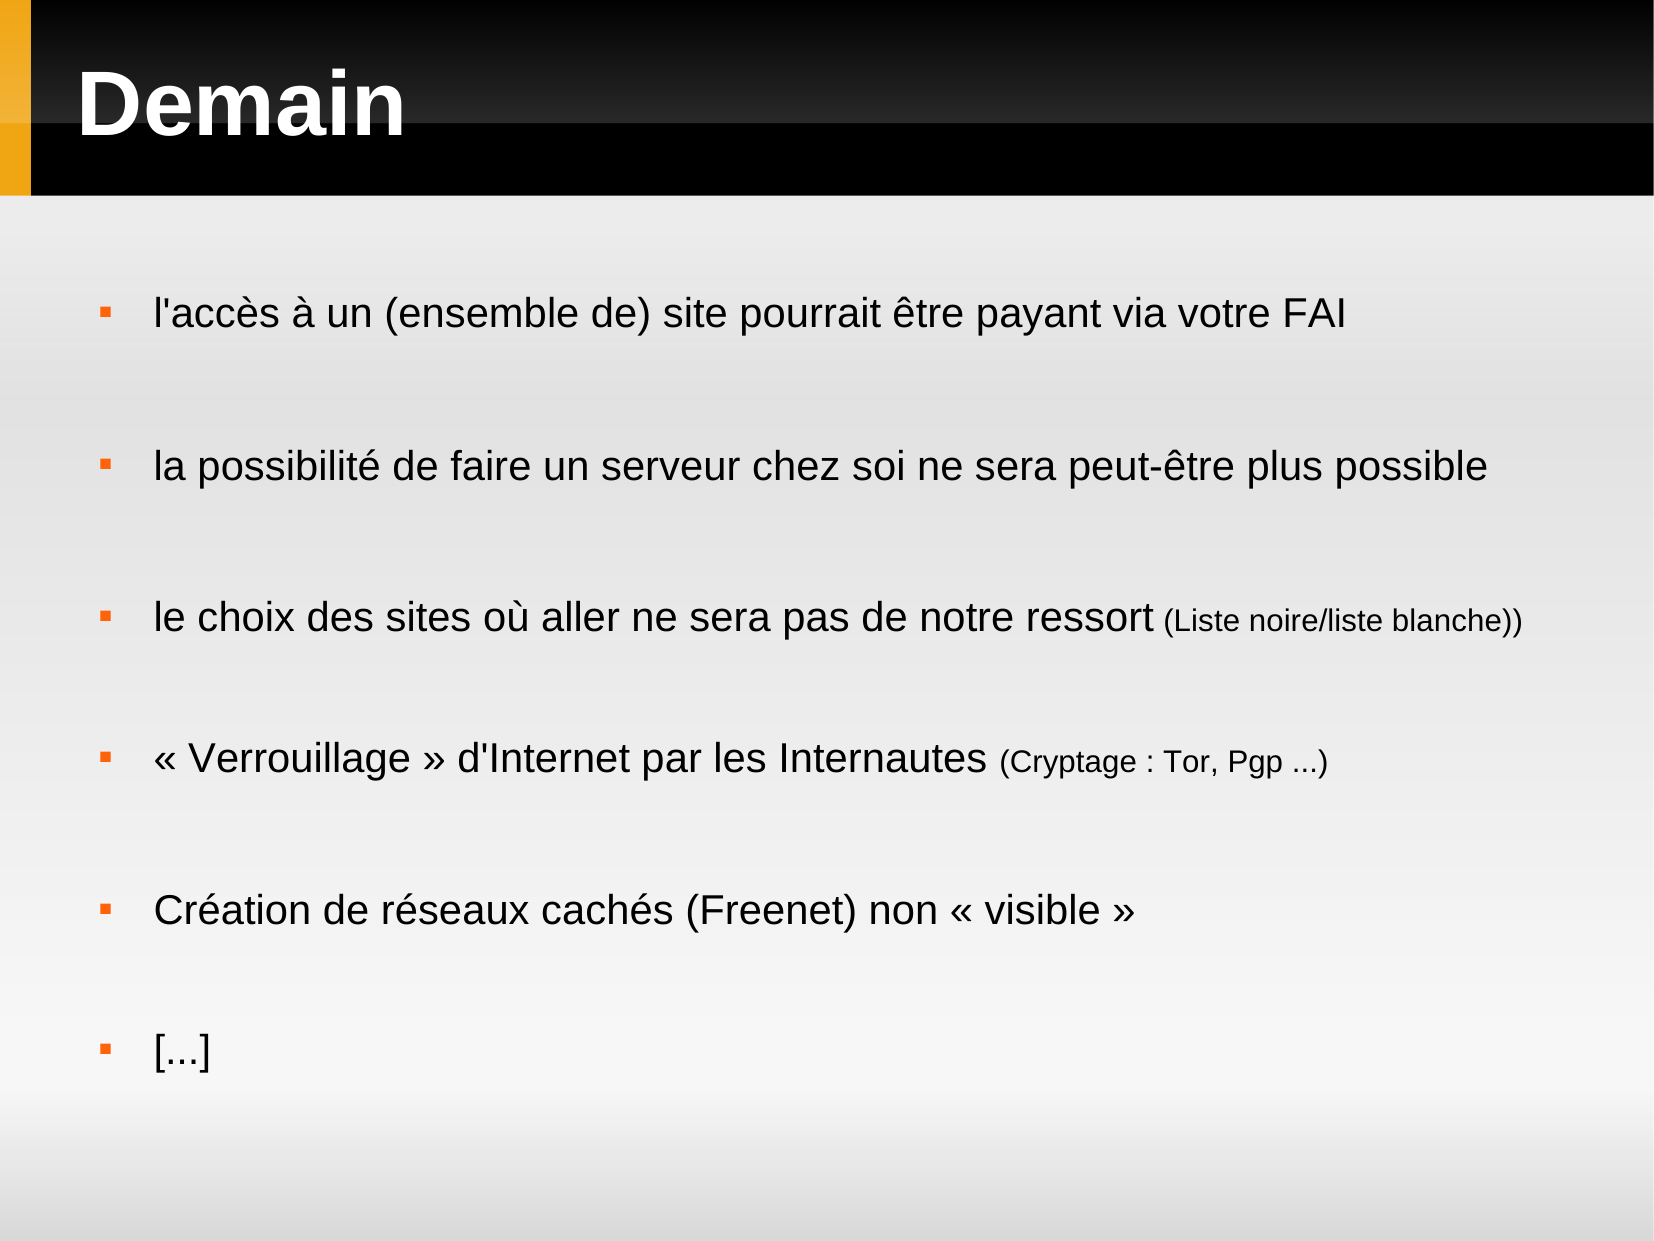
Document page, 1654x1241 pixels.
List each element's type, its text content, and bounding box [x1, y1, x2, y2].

picture [0, 0, 1654, 1241]
list l'accès à un (ensemble de) site pourrait être payant via votre FAI la possibilité de faire un serveur chez soi ne sera peut-être plus possible le choix des sites où aller ne sera pas de notre ressort (Liste noire/liste blanche)) « Verrouillage » d'Internet par les Internautes (Cryptage : Tor, Pgp ...) Création de réseaux cachés (Freenet) non « visible » [...] [82, 290, 1571, 1094]
title Demain [76, 7, 1565, 200]
